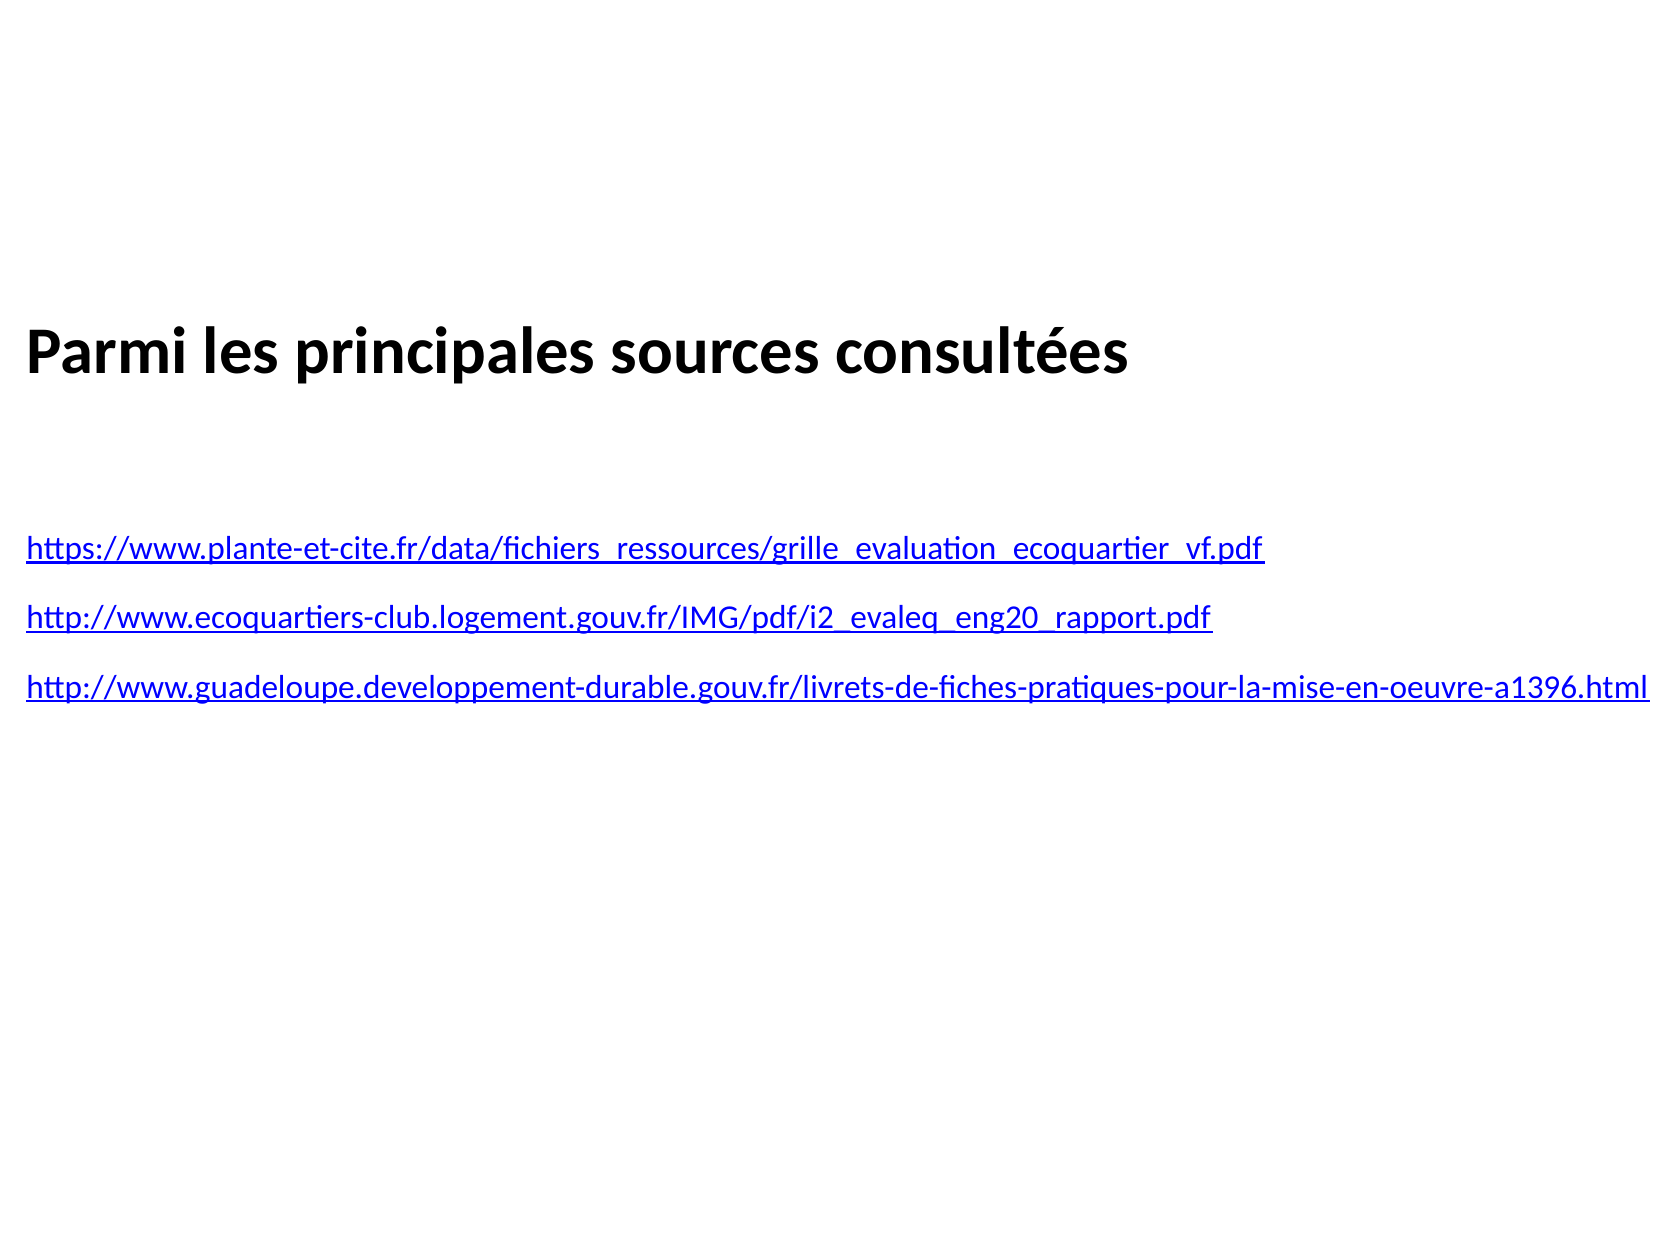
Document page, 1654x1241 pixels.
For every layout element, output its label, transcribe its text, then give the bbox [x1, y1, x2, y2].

text_box Parmi les principales sources consultées https://www.plante-et-cite.fr/data/fichiers_ressources/grille_evaluation_ecoquartier_vf.pdf http://www.ecoquartiers-club.logement.gouv.fr/IMG/pdf/i2_evaleq_eng20_rapport.pdf http://www.guadeloupe.developpement-durable.gouv.fr/livrets-de-fiches-pratiques-pour-la-mise-en-oeuvre-a1396.html [11, 299, 1654, 1014]
